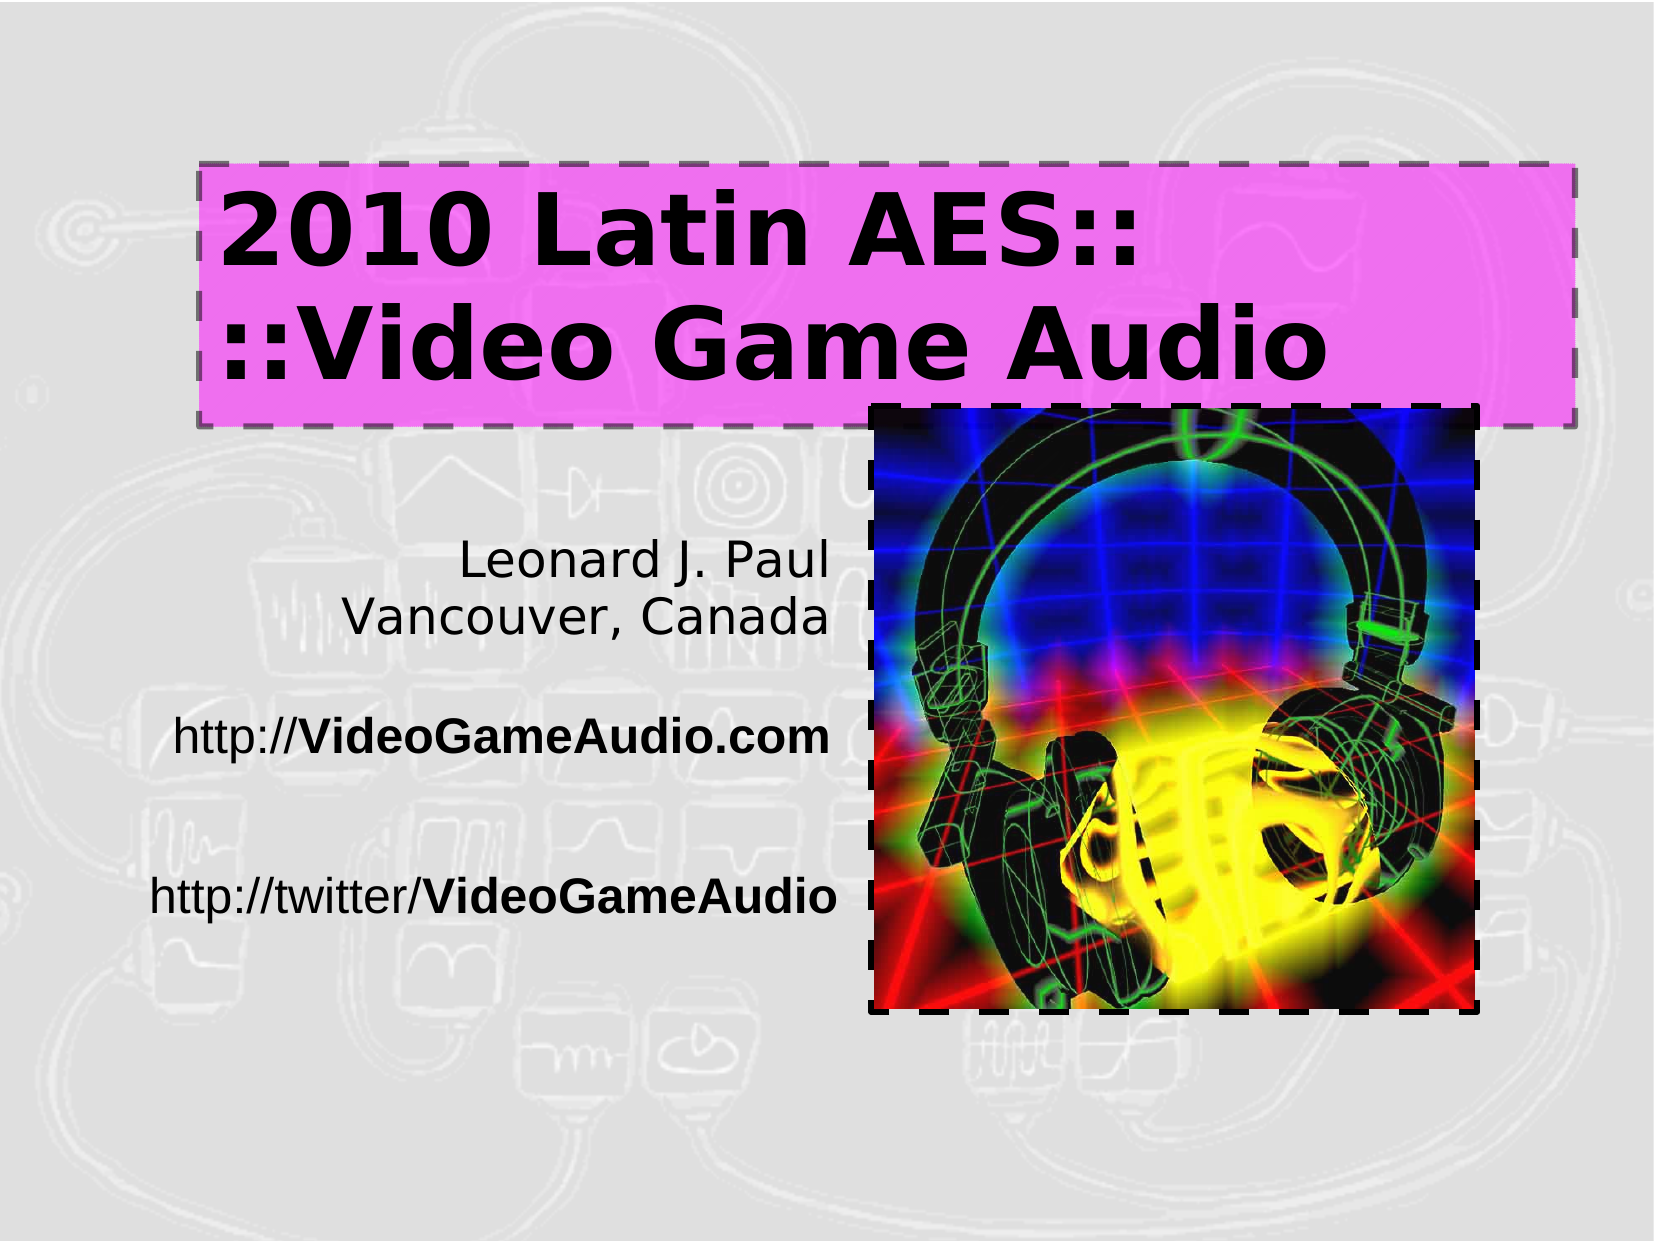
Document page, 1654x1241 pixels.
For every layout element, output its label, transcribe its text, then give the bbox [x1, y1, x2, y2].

picture [0, 2, 1654, 1241]
text_box Leonard J. Paul Vancouver, Canada [75, 524, 847, 604]
text_box http://VideoGameAudio.com [157, 701, 863, 774]
text_box [75, 37, 713, 306]
text_box 2010 Latin AES:: ::Video Game Audio [199, 163, 1576, 427]
text_box http://twitter/VideoGameAudio [134, 860, 885, 933]
